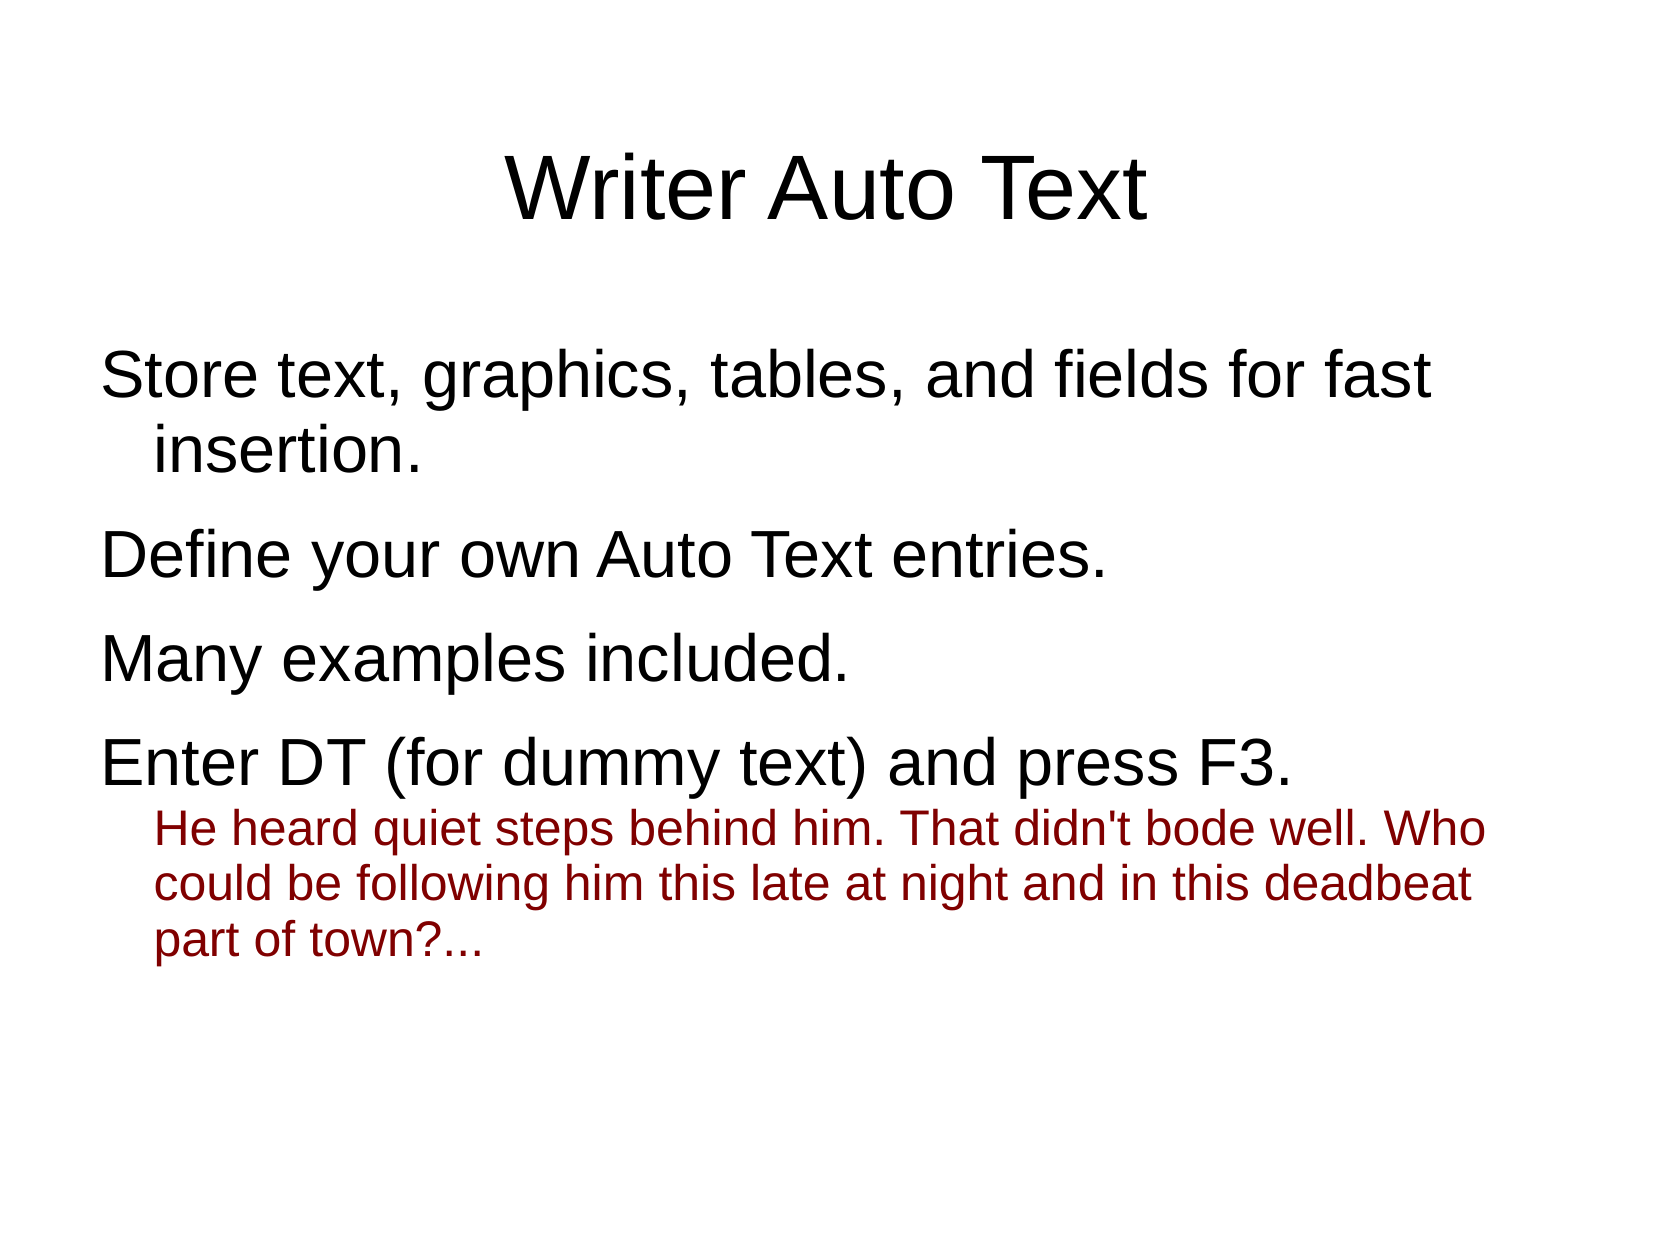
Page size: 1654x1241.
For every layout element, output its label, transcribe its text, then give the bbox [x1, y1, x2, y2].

title Writer Auto Text [82, 75, 1571, 301]
list Store text, graphics, tables, and fields for fast insertion. Define your own Auto Text entries. Many examples included. Enter DT (for dummy text) and press F3. He heard quiet steps behind him. That didn't bode well. Who could be following him this late at night and in this deadbeat part of town?... [82, 337, 1571, 1146]
